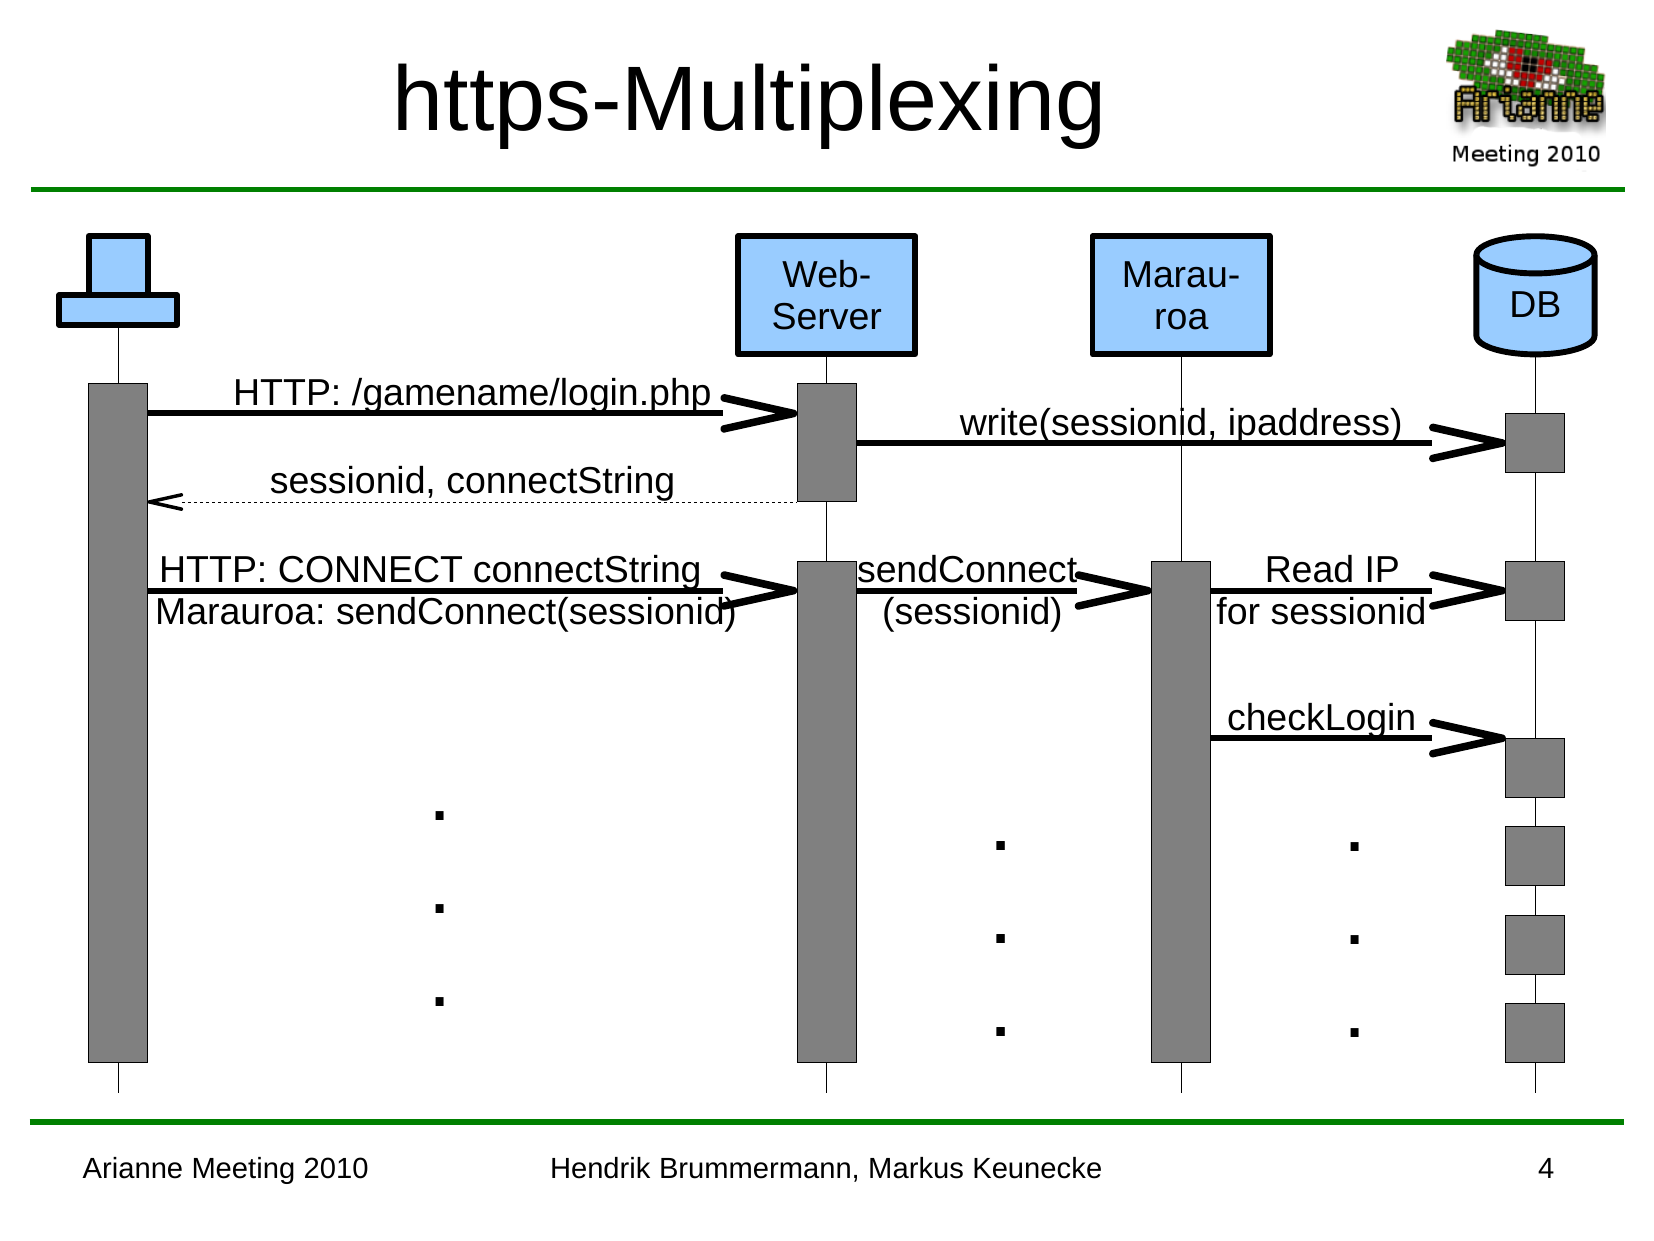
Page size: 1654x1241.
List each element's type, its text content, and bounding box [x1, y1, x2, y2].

text_box [1505, 561, 1565, 621]
text_box [1505, 1003, 1565, 1063]
text_box DB [1476, 236, 1595, 355]
text_box . . . [1328, 769, 1418, 1063]
text_box Marau- roa [1092, 236, 1270, 355]
text_box Web- Server [738, 236, 916, 355]
text_box [1505, 738, 1565, 798]
text_box . . . [974, 767, 1063, 1062]
text_box [797, 561, 857, 1063]
text_box [1151, 561, 1211, 1063]
text_box . . . [413, 738, 502, 1033]
text_box [59, 236, 178, 325]
title https-Multiplexing [82, 47, 1418, 150]
text_box [1505, 413, 1565, 473]
text_box [797, 383, 857, 502]
text_box [1505, 826, 1565, 886]
text_box [1505, 915, 1565, 975]
text_box [88, 383, 148, 1063]
picture [1446, 29, 1606, 178]
